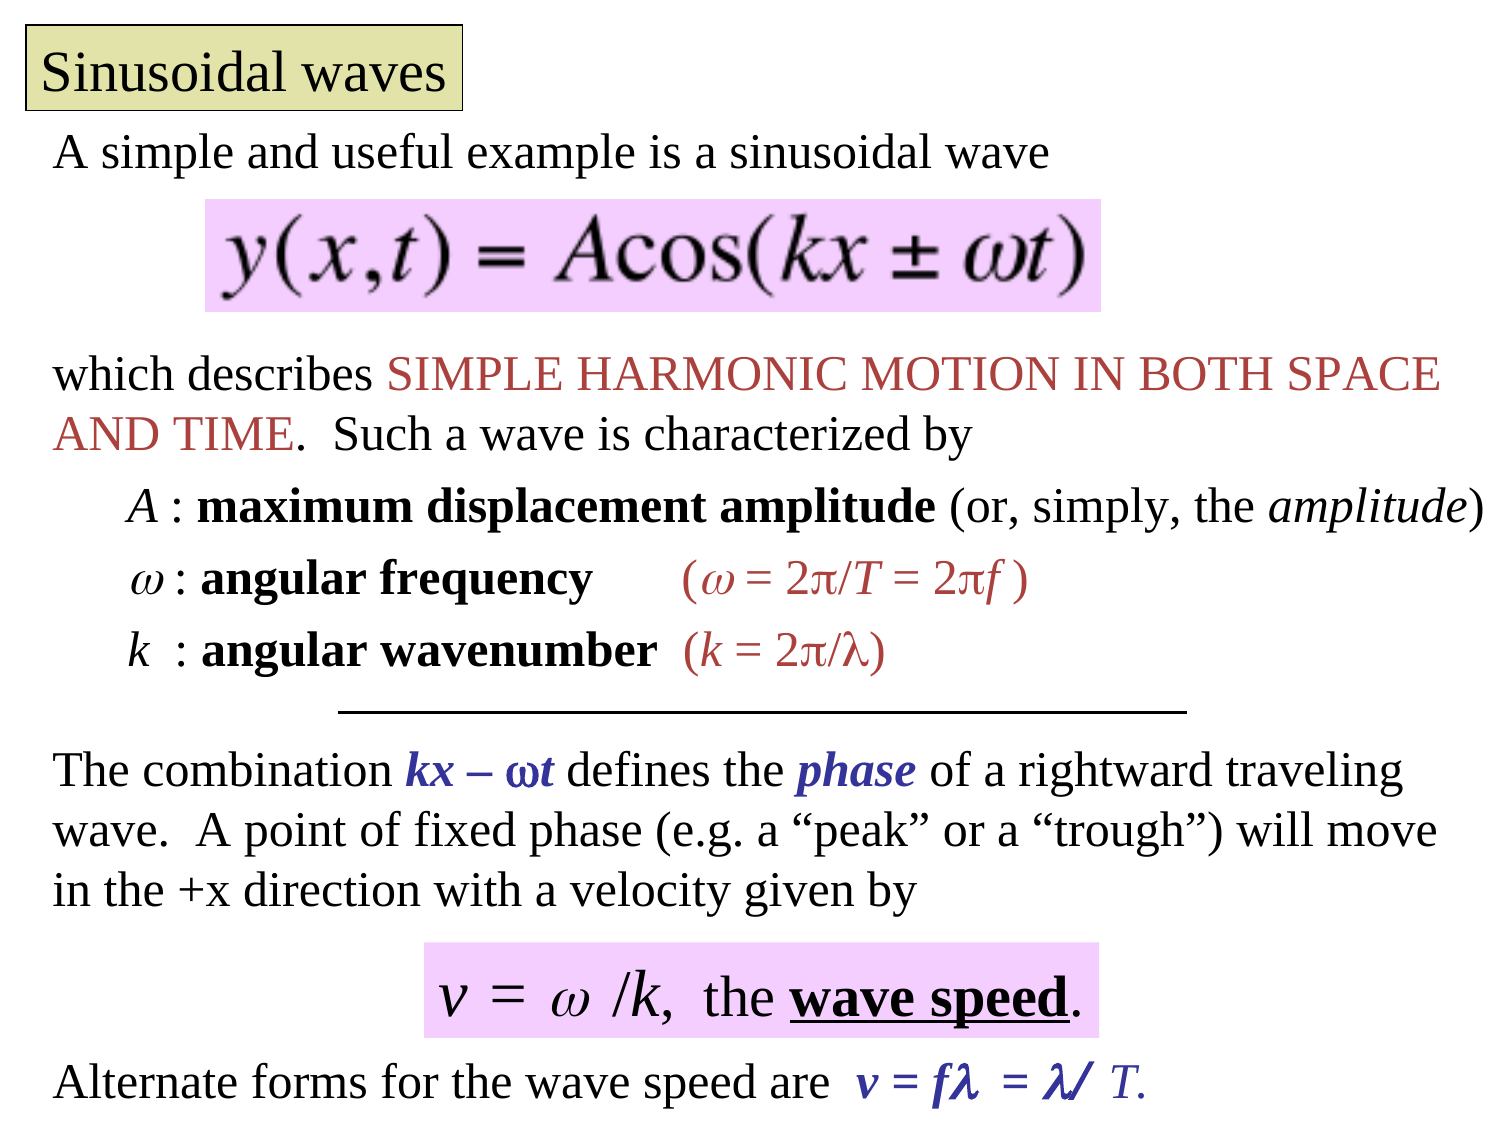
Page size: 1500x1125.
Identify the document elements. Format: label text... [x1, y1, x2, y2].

text_box Sinusoidal waves [26, 24, 463, 111]
text_box v = ω /k, the wave speed. [424, 942, 1100, 1038]
text_box A simple and useful example is a sinusoidal wave which describes SIMPLE HARMONIC MOTION IN BOTH SPACE AND TIME. Such a wave is characterized by A : maximum displacement amplitude (or, simply, the amplitude) ω : angular frequency (ω = 2π/T = 2πf ) k : angular wavenumber (k = 2π/λ) The combination kx – ωt defines the phase of a rightward traveling wave. A point of fixed phase (e.g. a “peak” or a “trough”) will move in the +x direction with a velocity given by Alternate forms for the wave speed are v = fλ = λ/ T. [37, 110, 1500, 1117]
picture [205, 199, 1101, 312]
